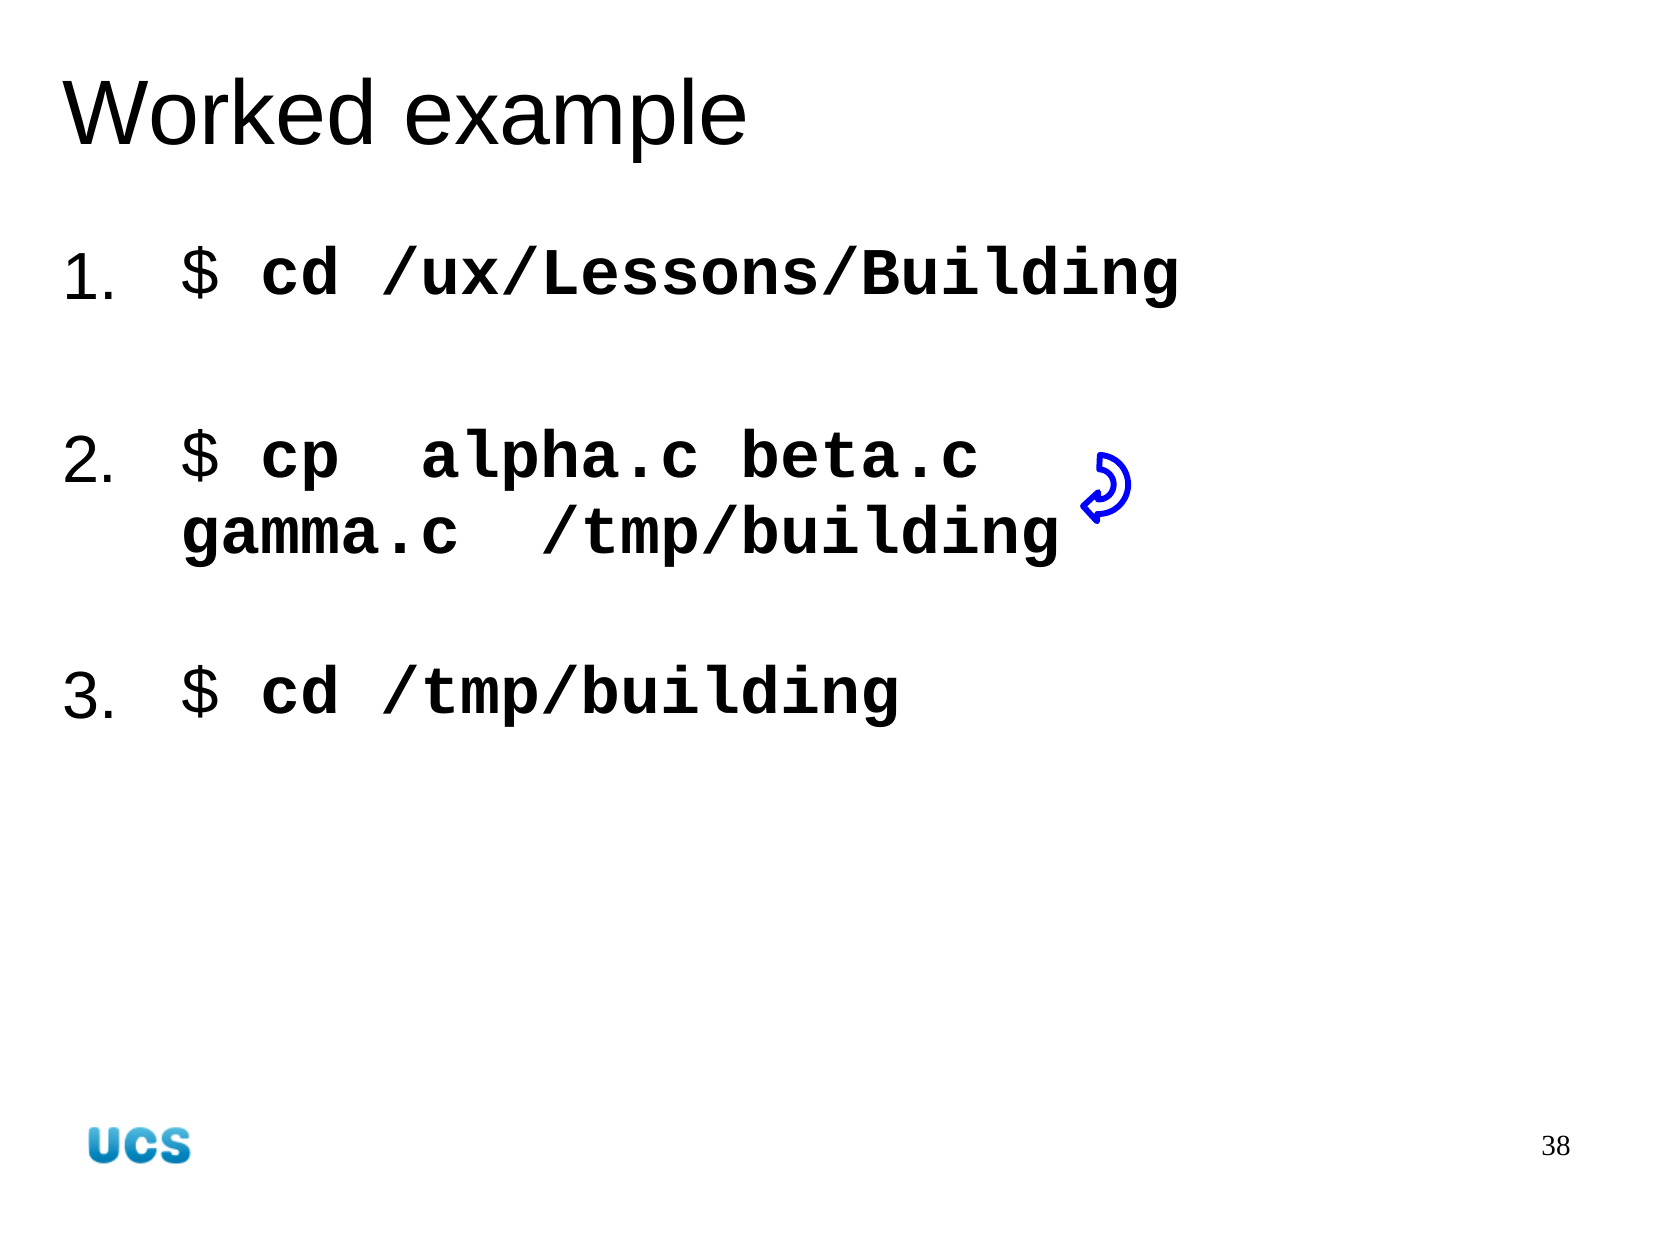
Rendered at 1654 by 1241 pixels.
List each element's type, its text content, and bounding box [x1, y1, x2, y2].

text_box 3. [59, 655, 121, 737]
picture [88, 1126, 191, 1165]
text_box $ cd /ux/Lessons/Building [177, 236, 1184, 318]
text_box $ cd /tmp/building [177, 655, 904, 738]
text_box 1. [59, 236, 121, 317]
text_box 2. [59, 419, 121, 501]
text_box $ cp alpha.c beta.c gamma.c /tmp/building [177, 419, 1064, 577]
text_box Worked example [59, 59, 754, 168]
